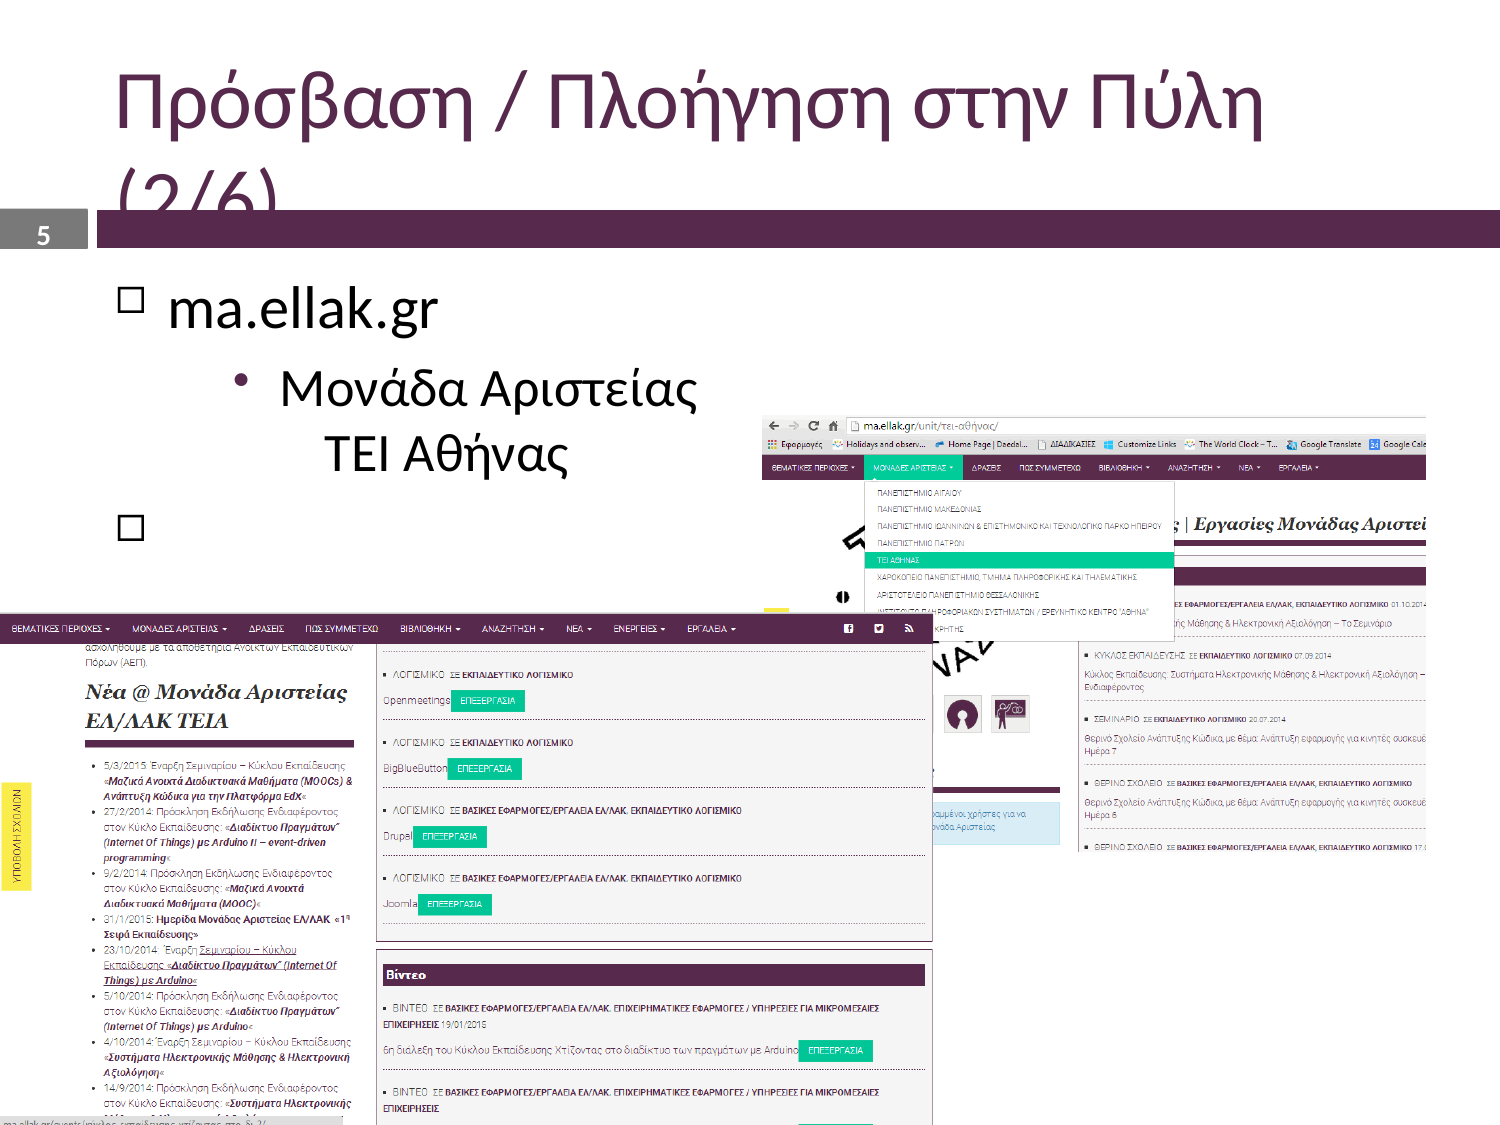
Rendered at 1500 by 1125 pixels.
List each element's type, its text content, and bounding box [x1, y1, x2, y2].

title Πρόσβαση / Πλοήγηση στην Πύλη (2/6) [99, 37, 1438, 201]
picture [0, 416, 1426, 1125]
text_box [0, 208, 88, 249]
list ma.ellak.gr Μονάδα Αριστείας ΤΕΙ Αθήνας [99, 260, 738, 612]
